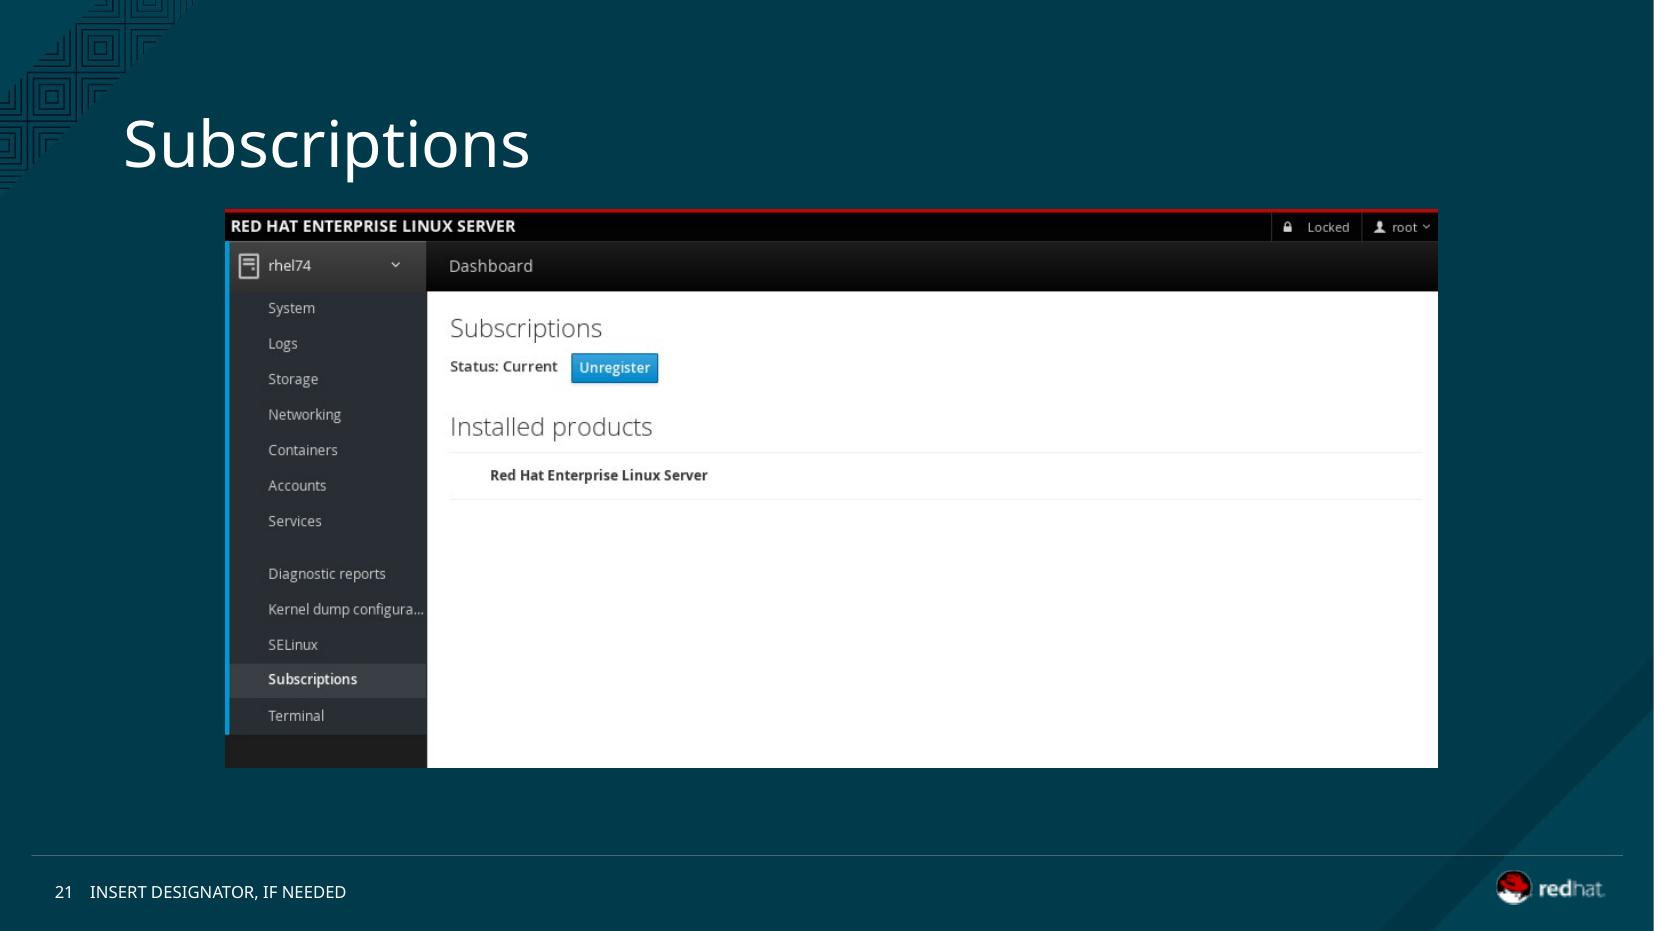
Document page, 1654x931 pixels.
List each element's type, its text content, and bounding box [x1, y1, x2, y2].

picture [1540, 879, 1605, 897]
picture [1497, 871, 1532, 904]
picture [226, 210, 1437, 767]
picture [70, 33, 74, 61]
title Subscriptions [124, 0, 1530, 187]
